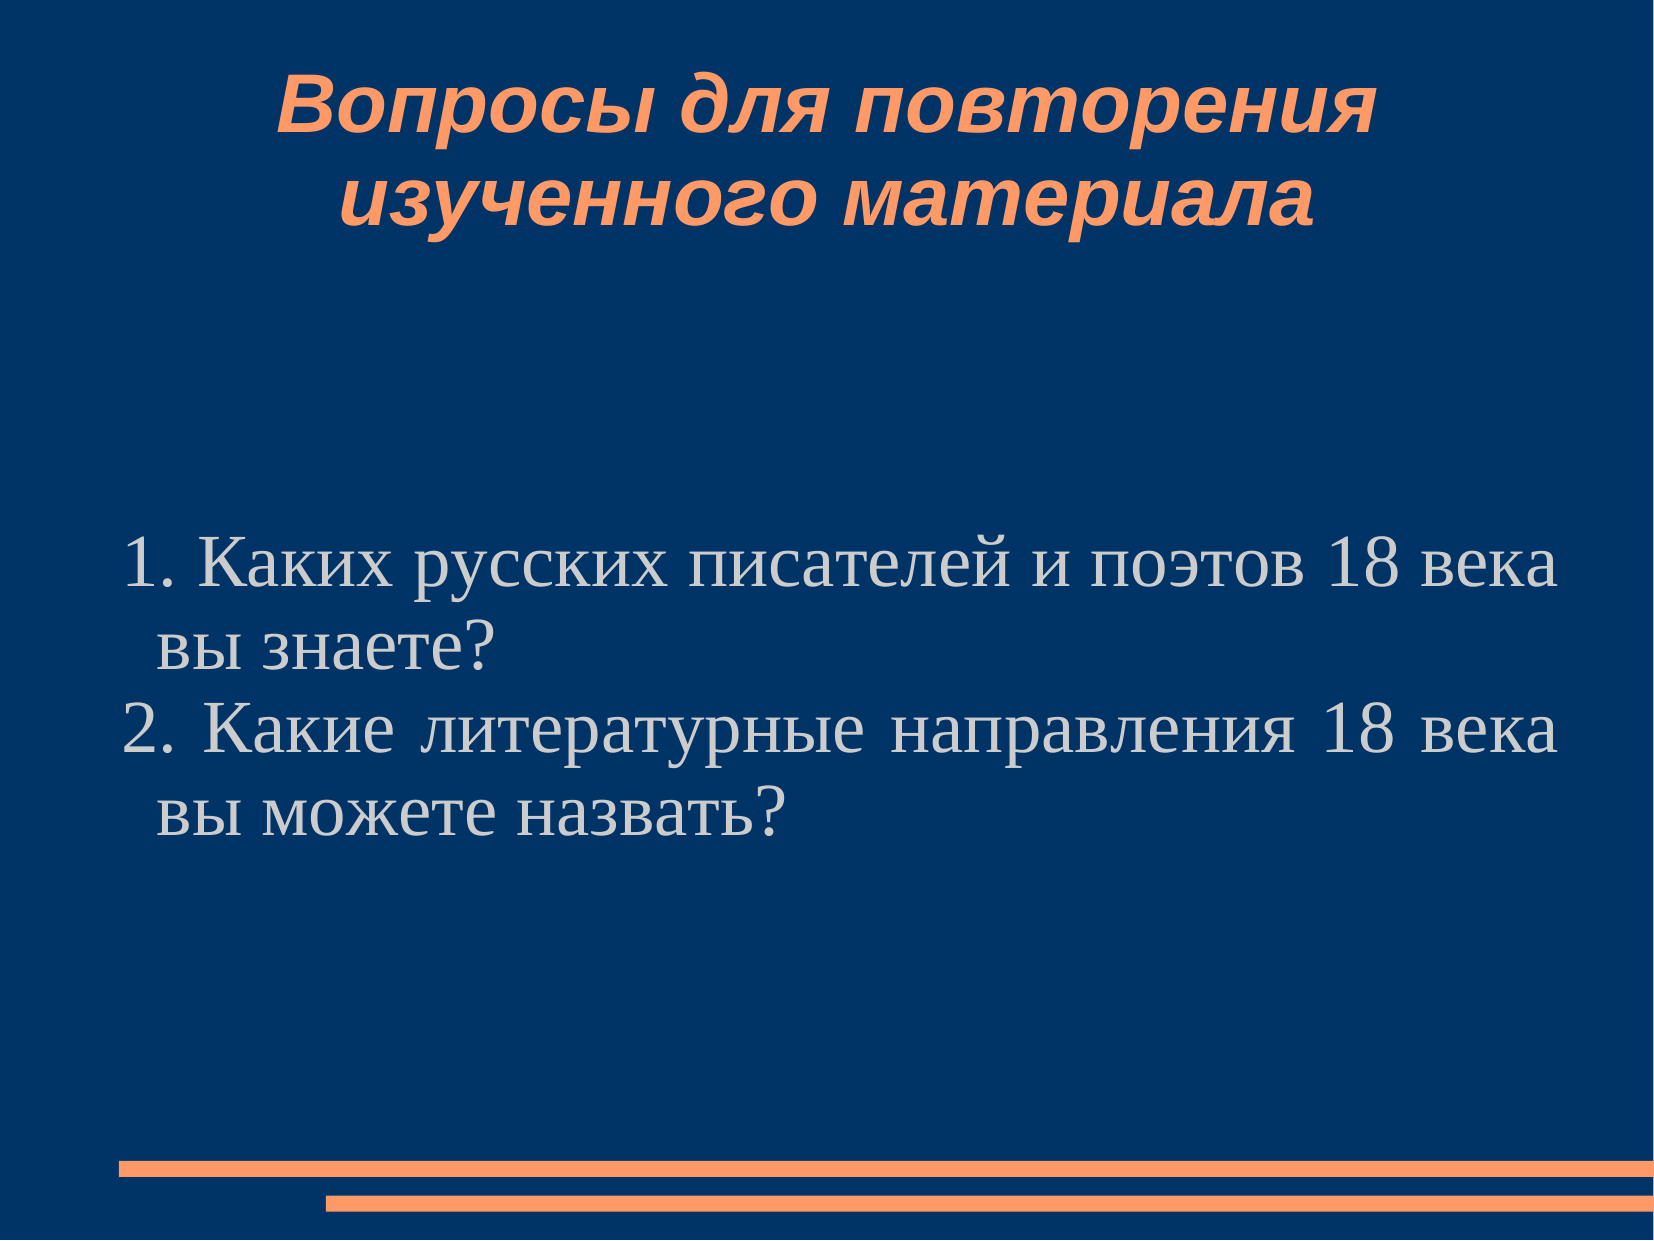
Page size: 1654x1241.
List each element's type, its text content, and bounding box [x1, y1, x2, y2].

subtitle 1. Каких русских писателей и поэтов 18 века вы знаете? 2. Какие литературные направления 18 века вы можете назвать? [121, 329, 1561, 1125]
title Вопросы для повторения изученного материала [121, 53, 1534, 247]
